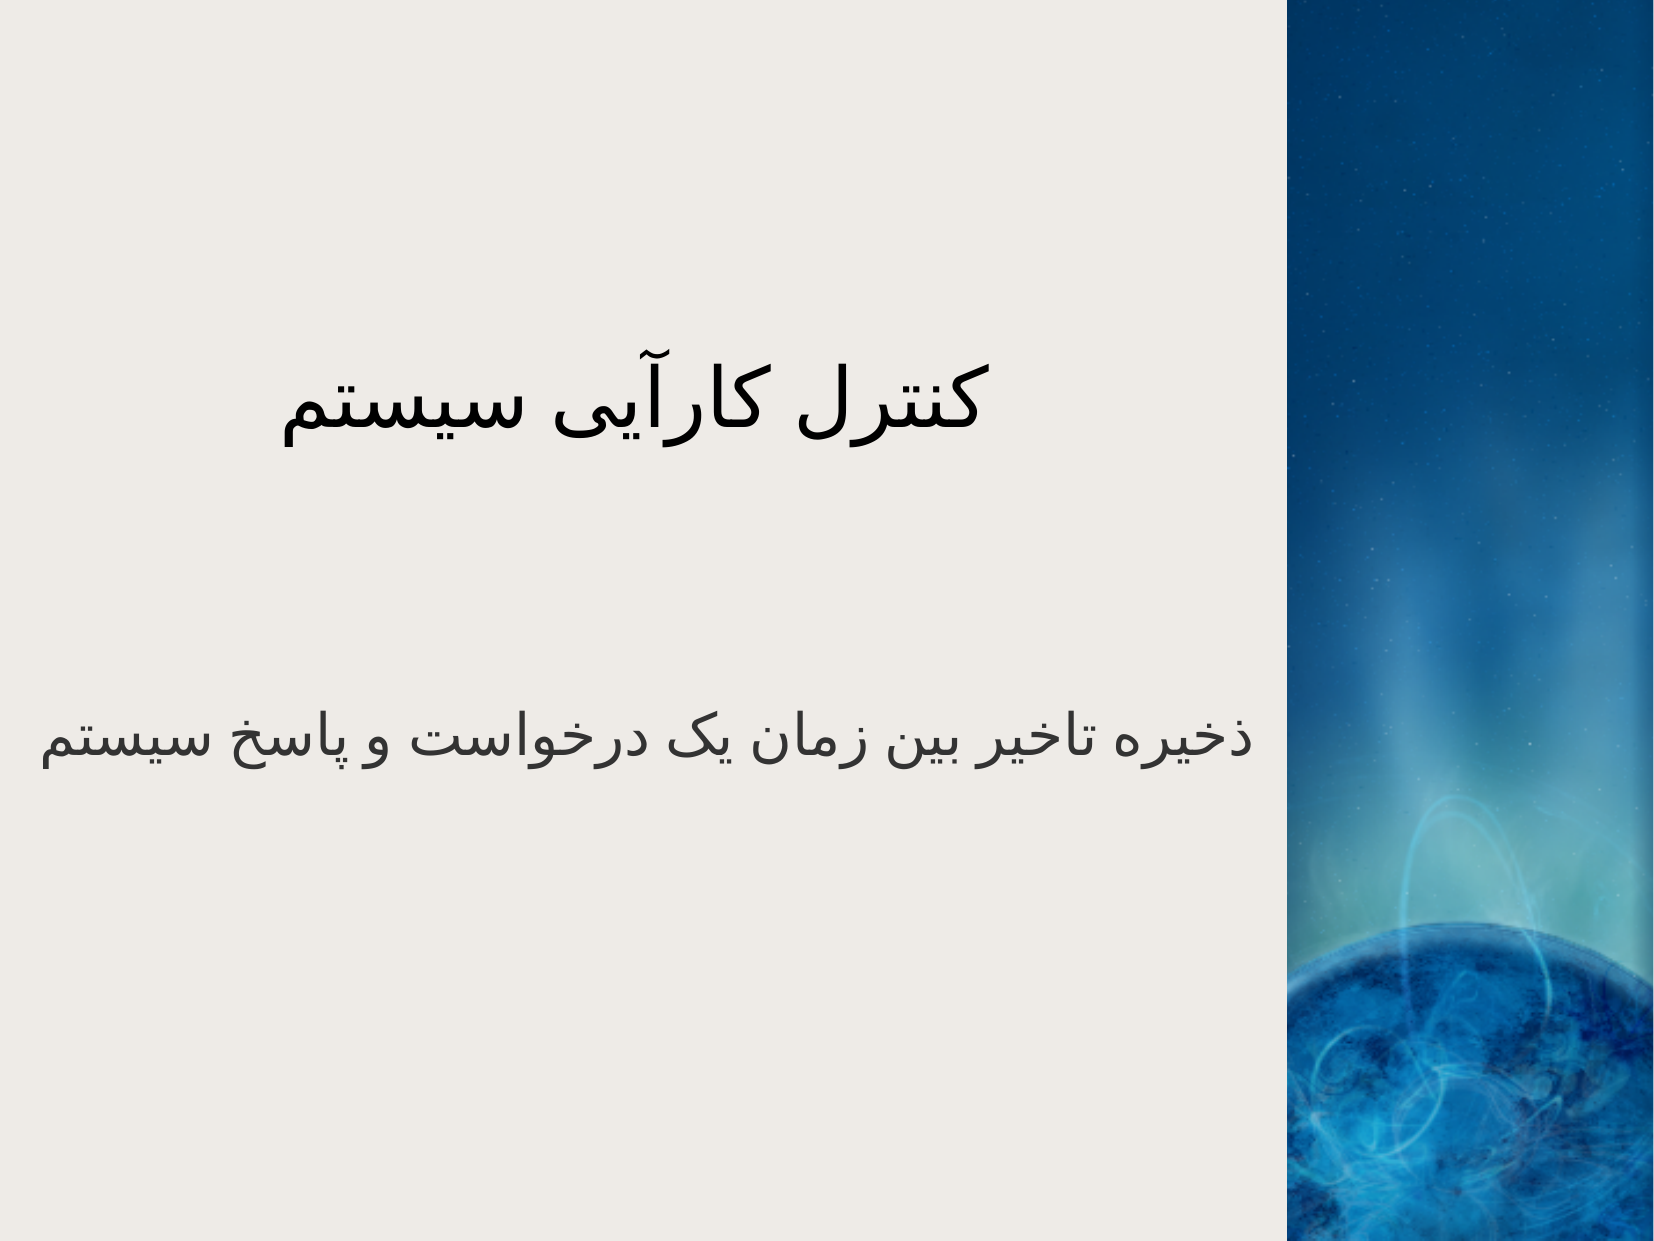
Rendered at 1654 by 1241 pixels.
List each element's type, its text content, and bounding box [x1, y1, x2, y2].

picture [0, 0, 1654, 1241]
title ذخیره تاخیر بین زمان یک درخواست و پاسخ سیستم [37, 493, 1259, 934]
title کنترل کارآیی سیستم [14, 292, 1255, 500]
